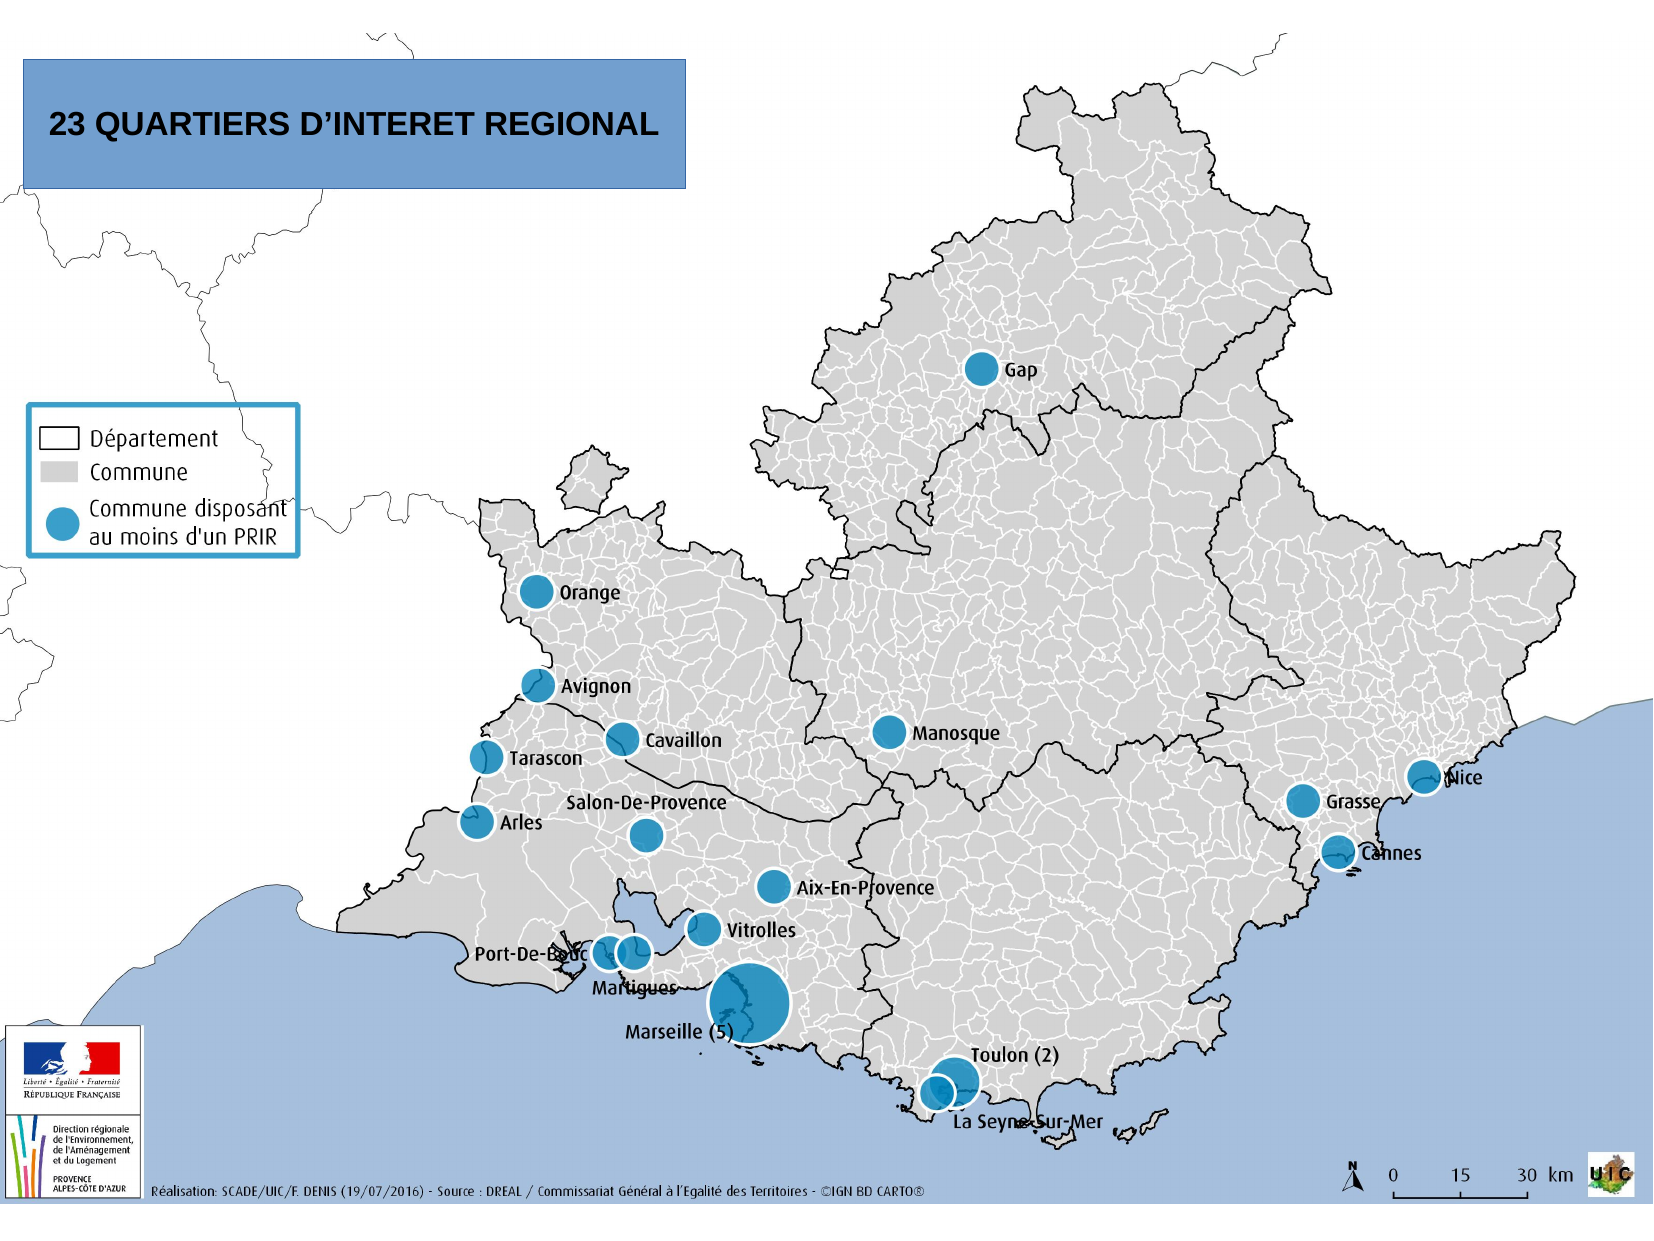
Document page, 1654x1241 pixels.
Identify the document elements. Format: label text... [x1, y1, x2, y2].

picture [0, 33, 1653, 1204]
text_box 23 QUARTIERS D’INTERET REGIONAL [23, 59, 686, 189]
